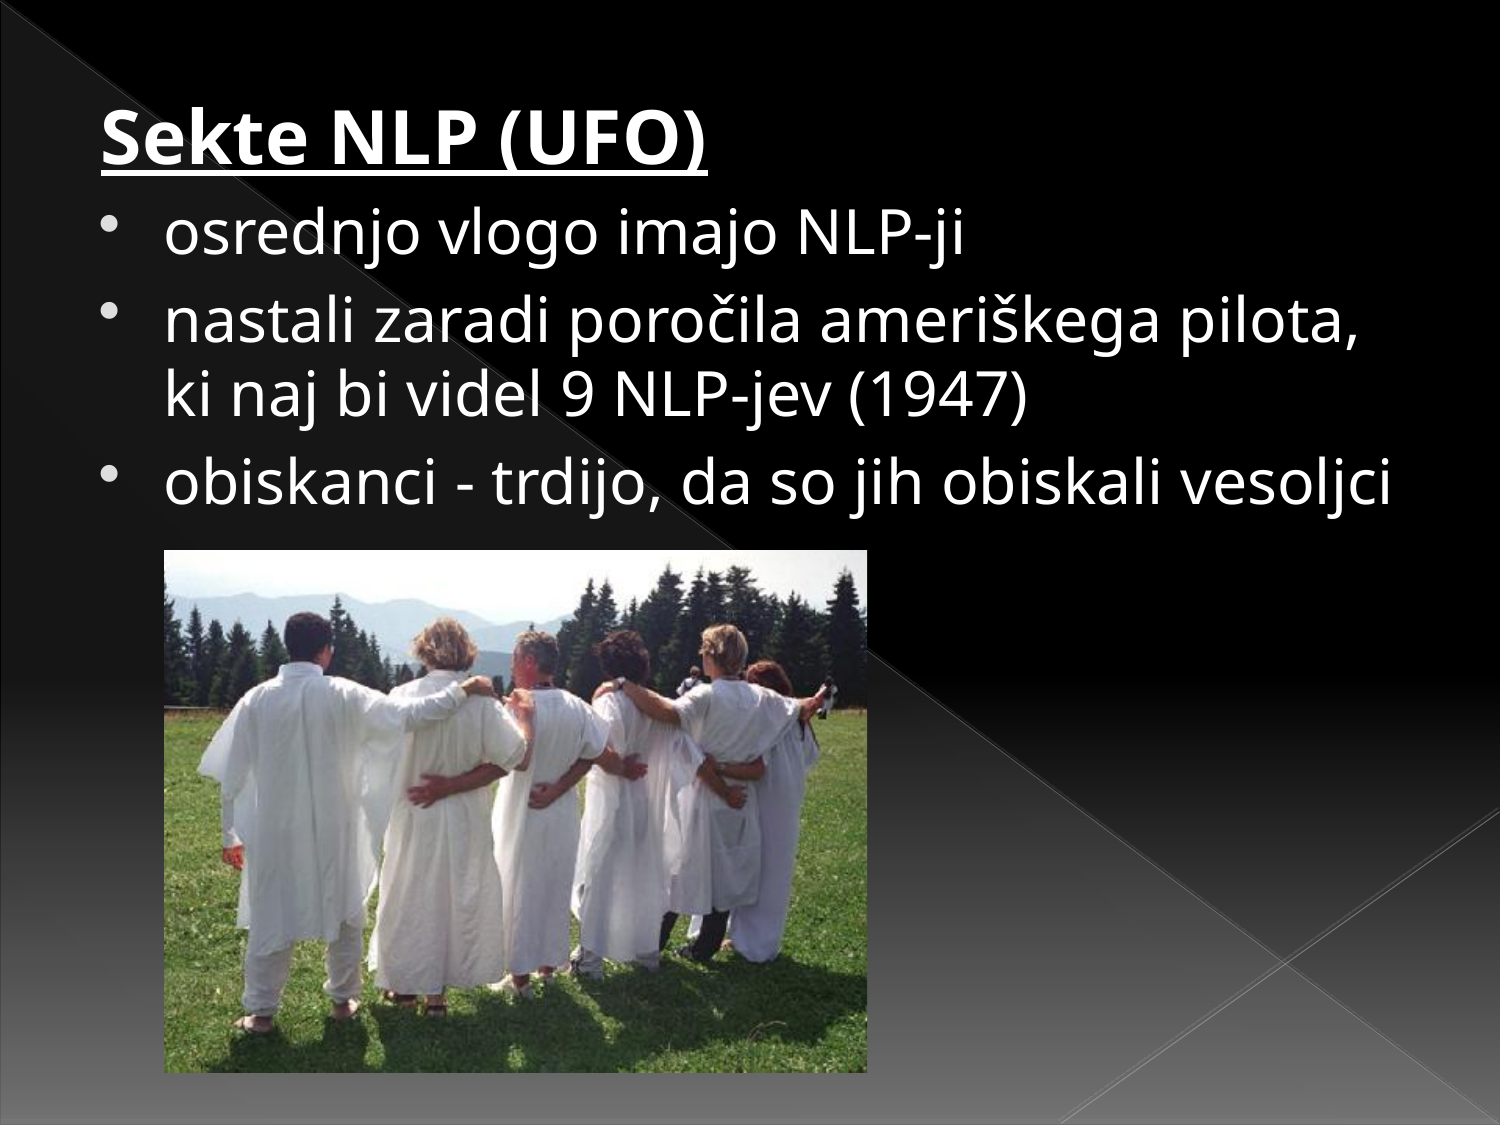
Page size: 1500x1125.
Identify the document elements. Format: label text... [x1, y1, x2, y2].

picture [164, 550, 868, 1073]
list Sekte NLP (UFO) osrednjo vlogo imajo NLP-ji nastali zaradi poročila ameriškega pilota, ki naj bi videl 9 NLP-jev (1947) obiskanci - trdijo, da so jih obiskali vesoljci [75, 82, 1425, 1059]
